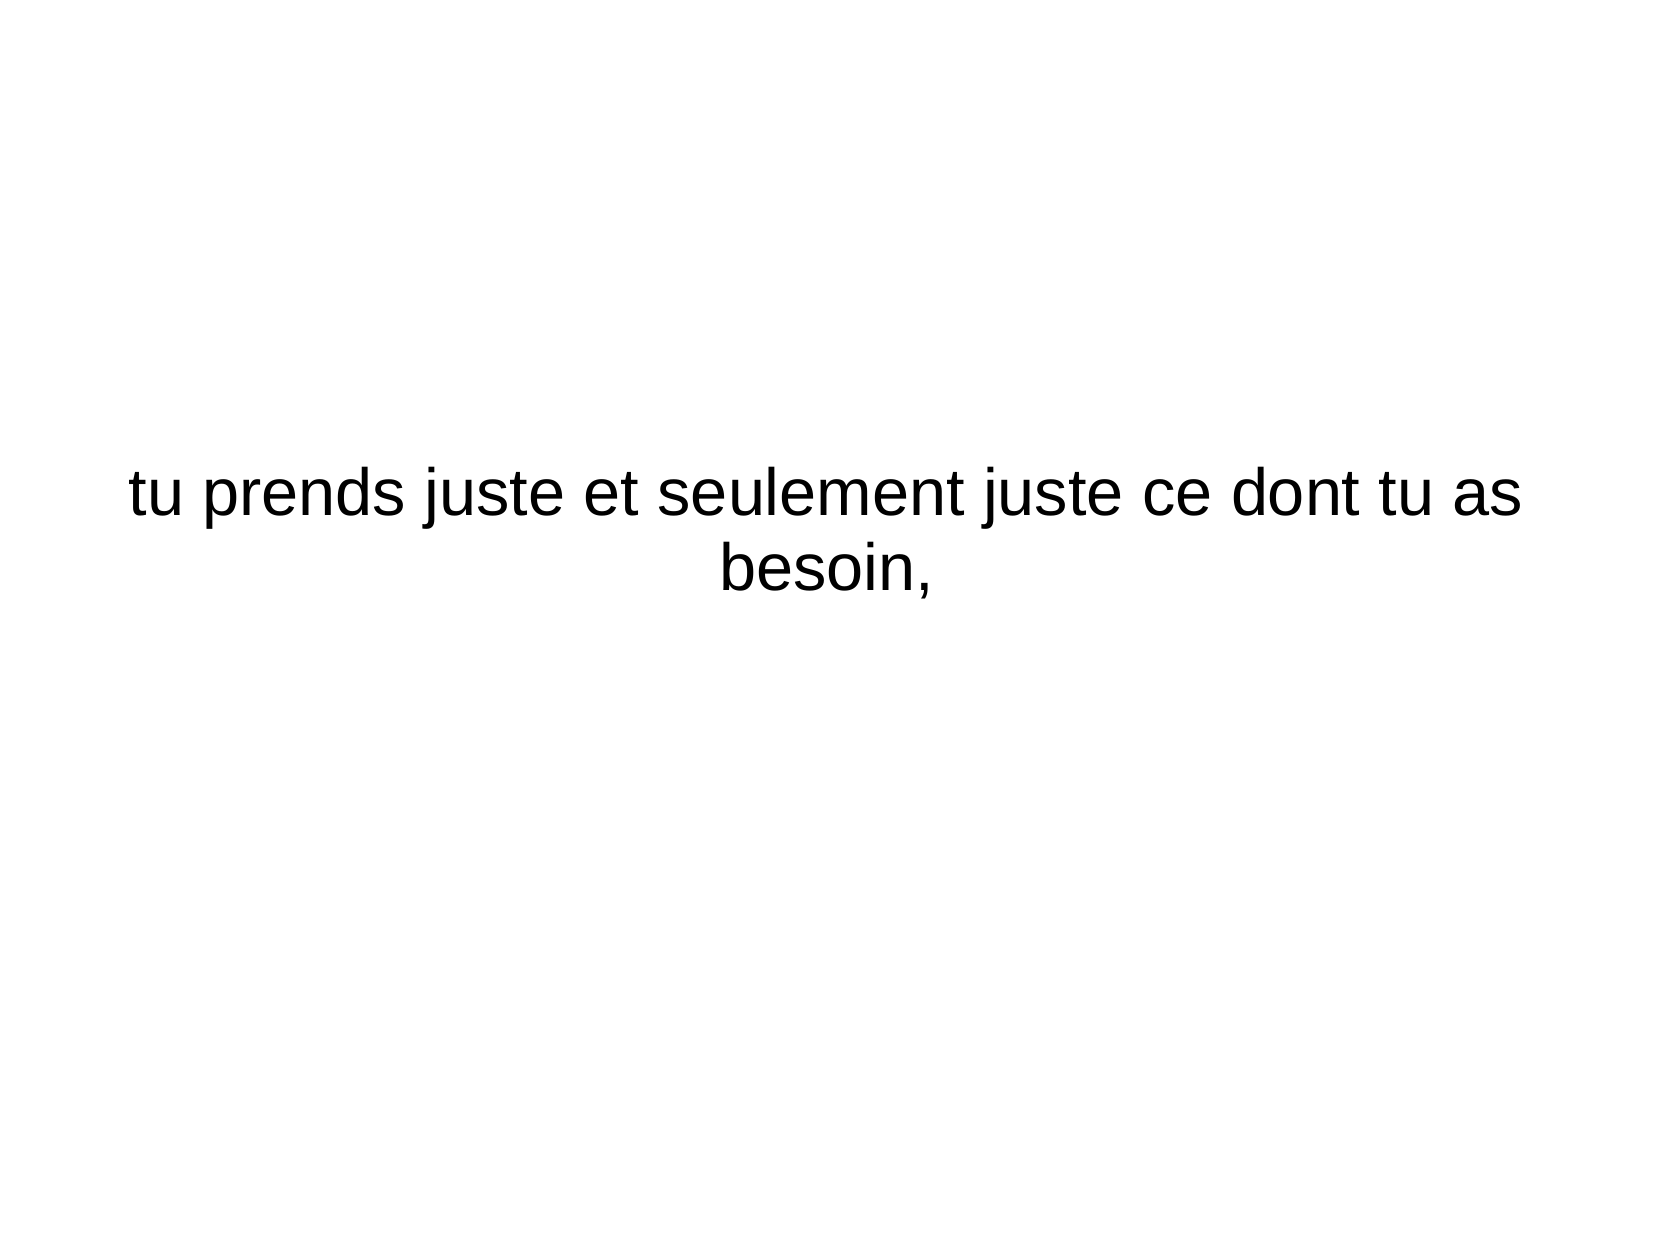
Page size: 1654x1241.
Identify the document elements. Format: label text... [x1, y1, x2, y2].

subtitle tu prends juste et seulement juste ce dont tu as besoin, [82, 49, 1571, 1010]
